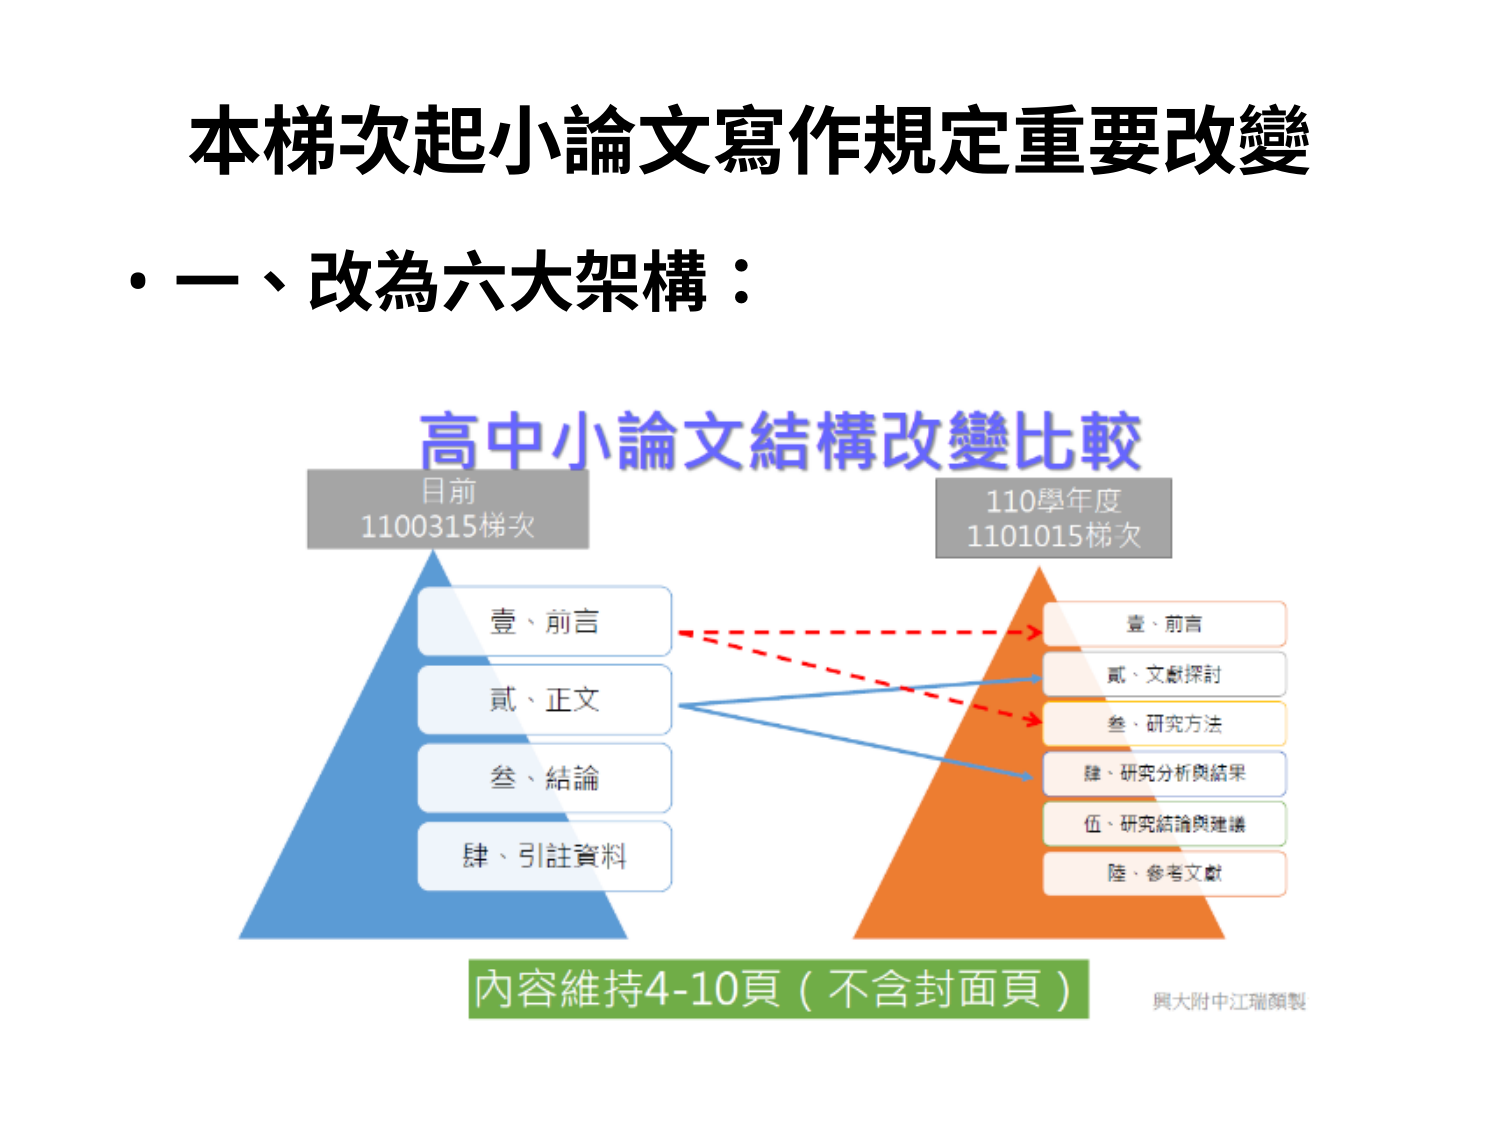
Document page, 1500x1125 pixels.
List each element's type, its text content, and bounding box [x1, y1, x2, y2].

title 本梯次起小論文寫作規定重要改變 [75, 45, 1426, 233]
picture [206, 385, 1334, 1040]
list 一、改為六大架構： [103, 232, 1397, 901]
